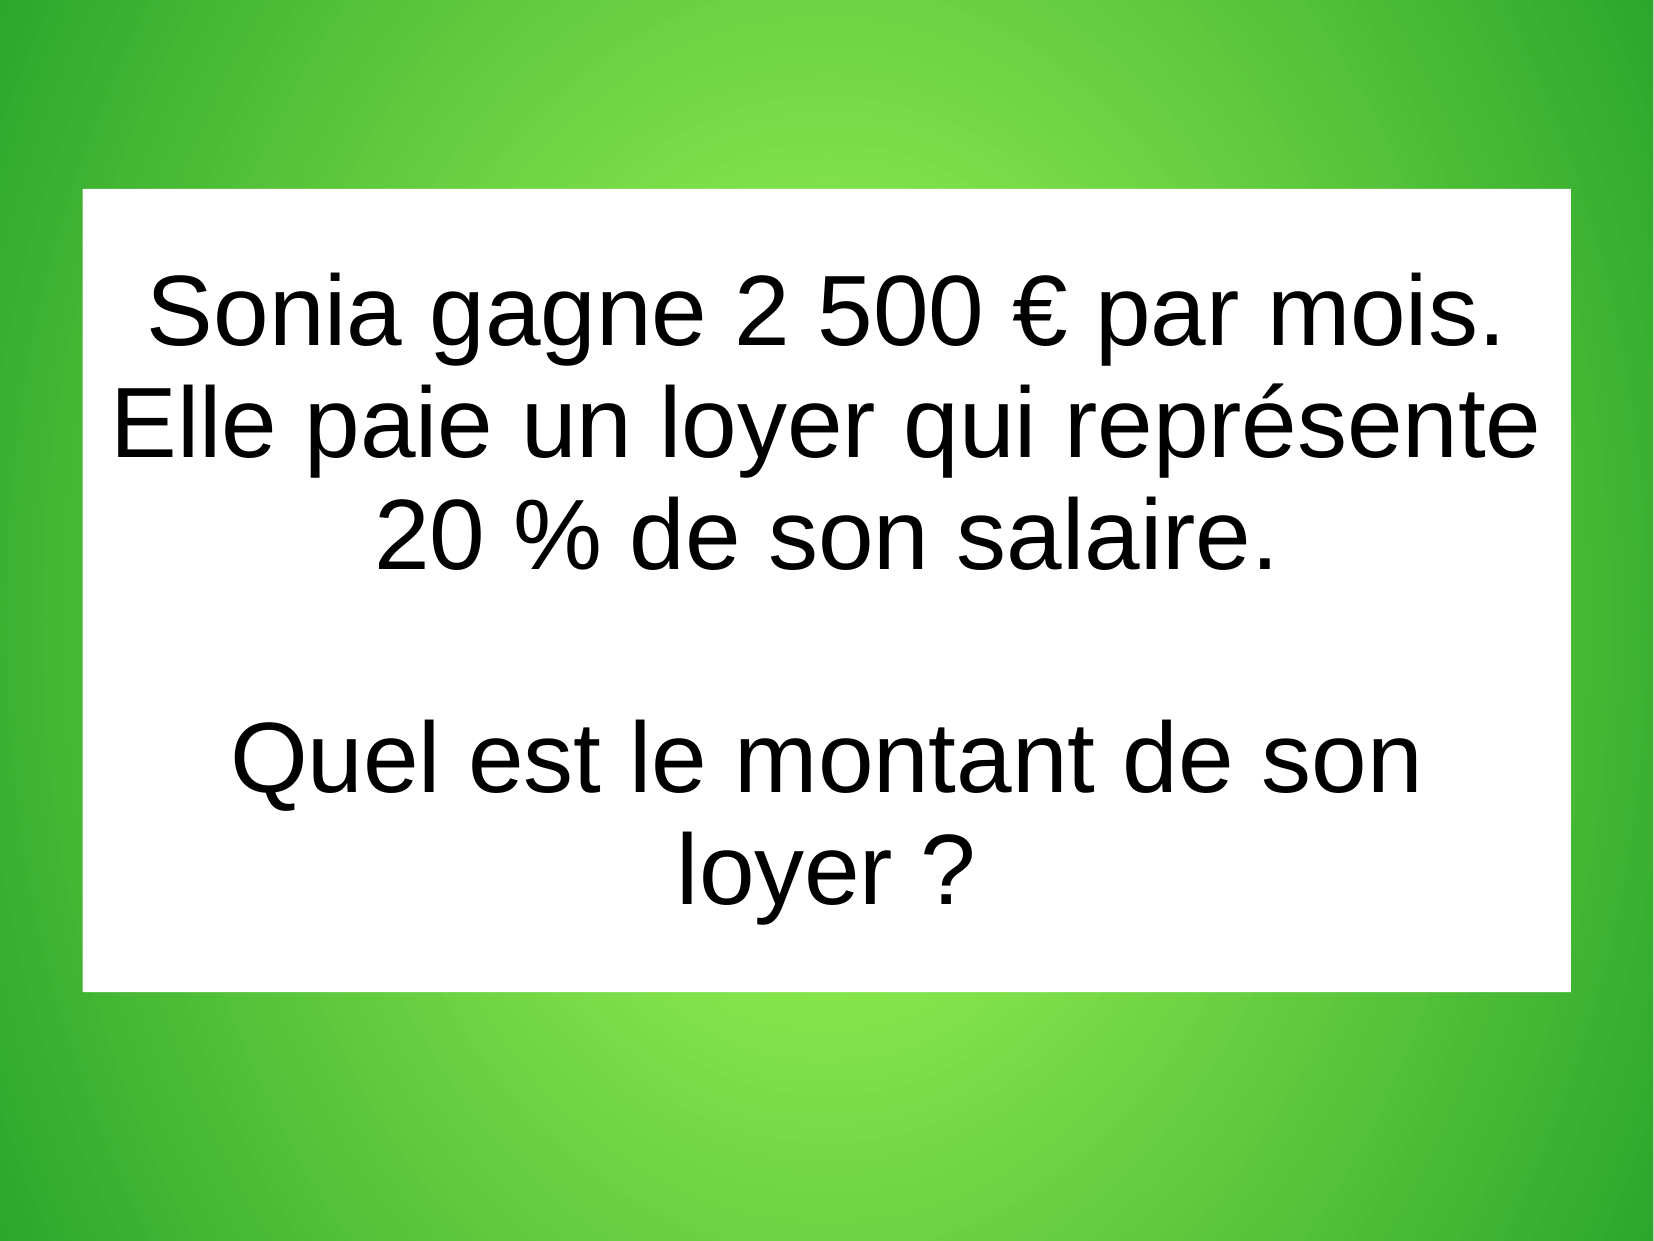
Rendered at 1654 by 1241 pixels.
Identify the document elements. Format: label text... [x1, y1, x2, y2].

picture [0, 0, 1654, 1241]
subtitle Sonia gagne 2 500 € par mois. Elle paie un loyer qui représente 20 % de son salaire. Quel est le montant de son loyer ? [82, 188, 1571, 993]
